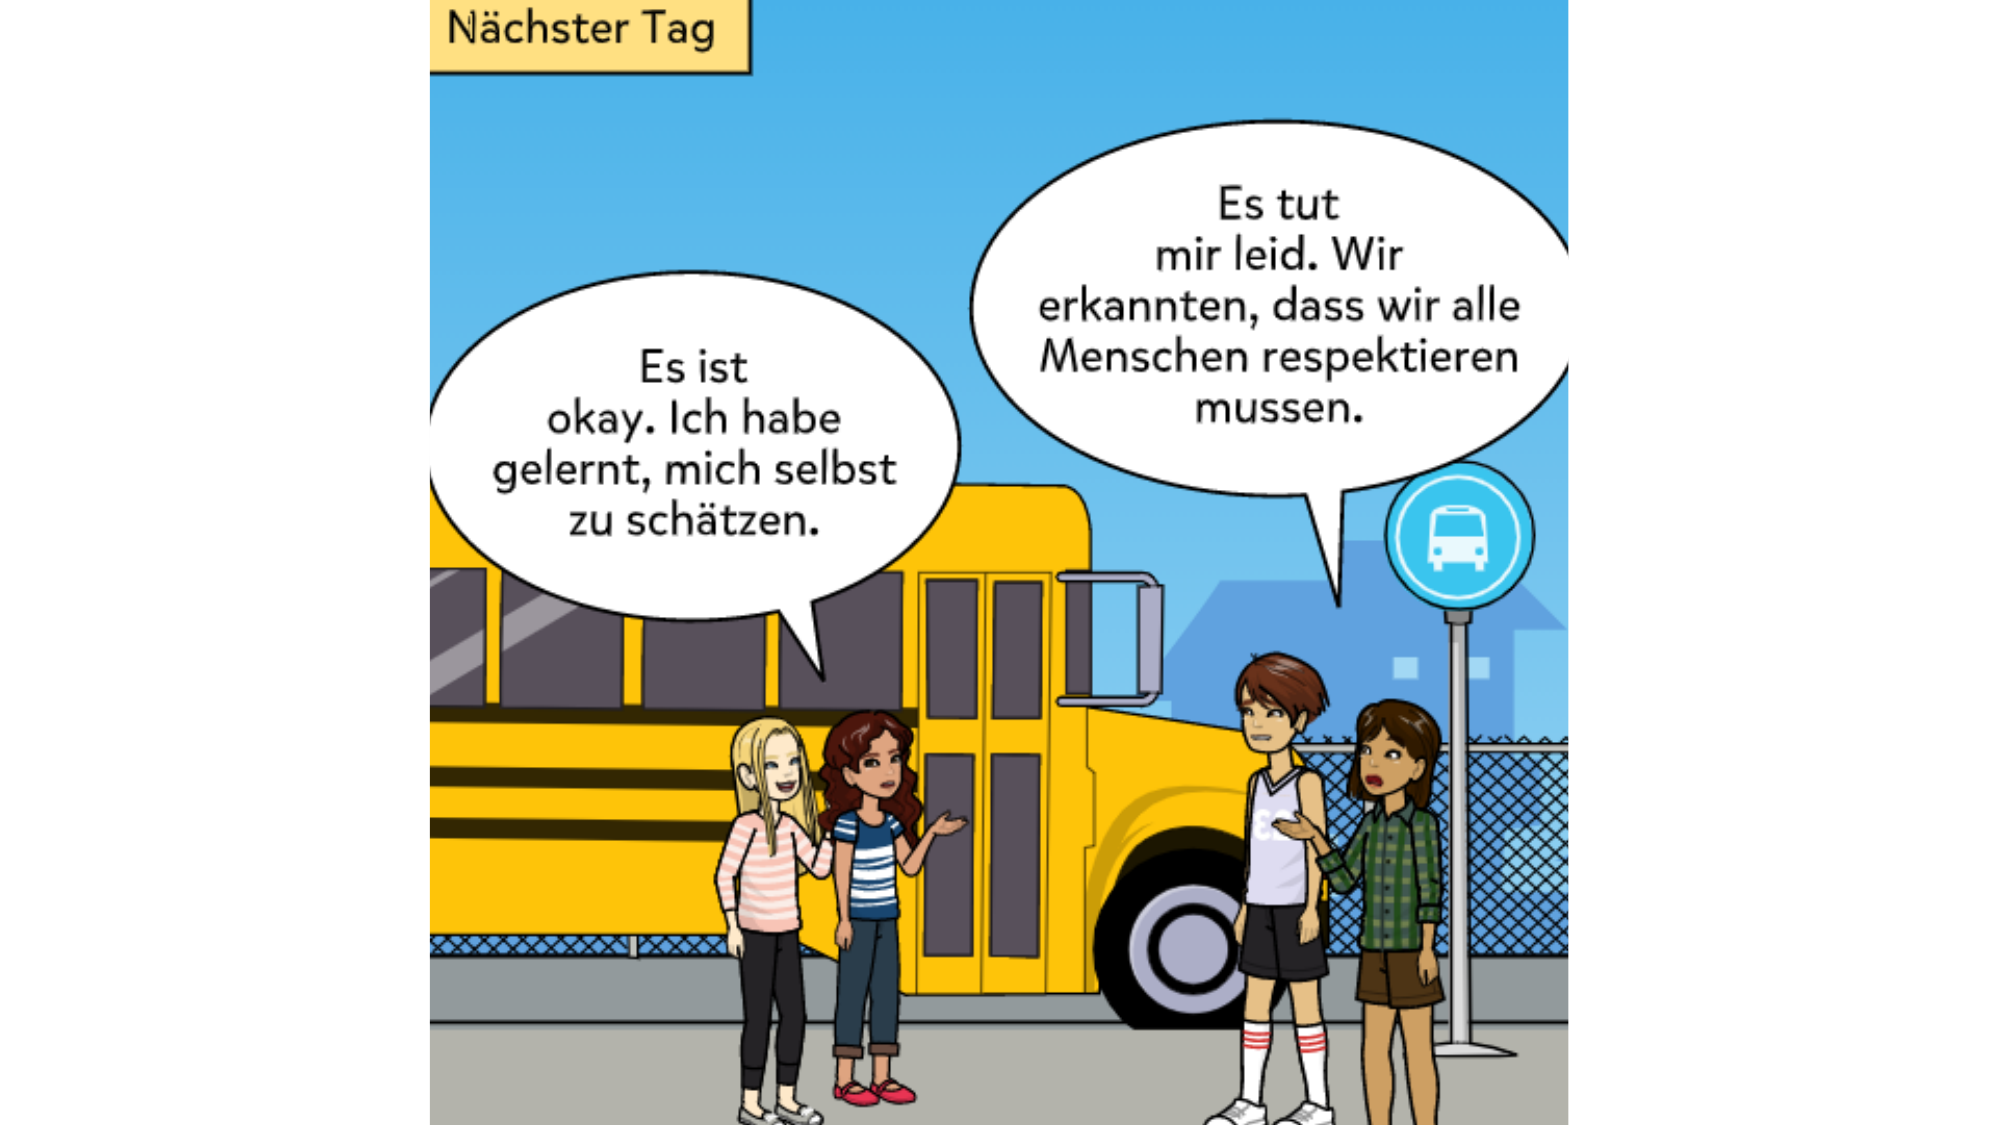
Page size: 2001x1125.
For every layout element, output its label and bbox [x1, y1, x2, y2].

picture [429, 0, 1569, 1125]
